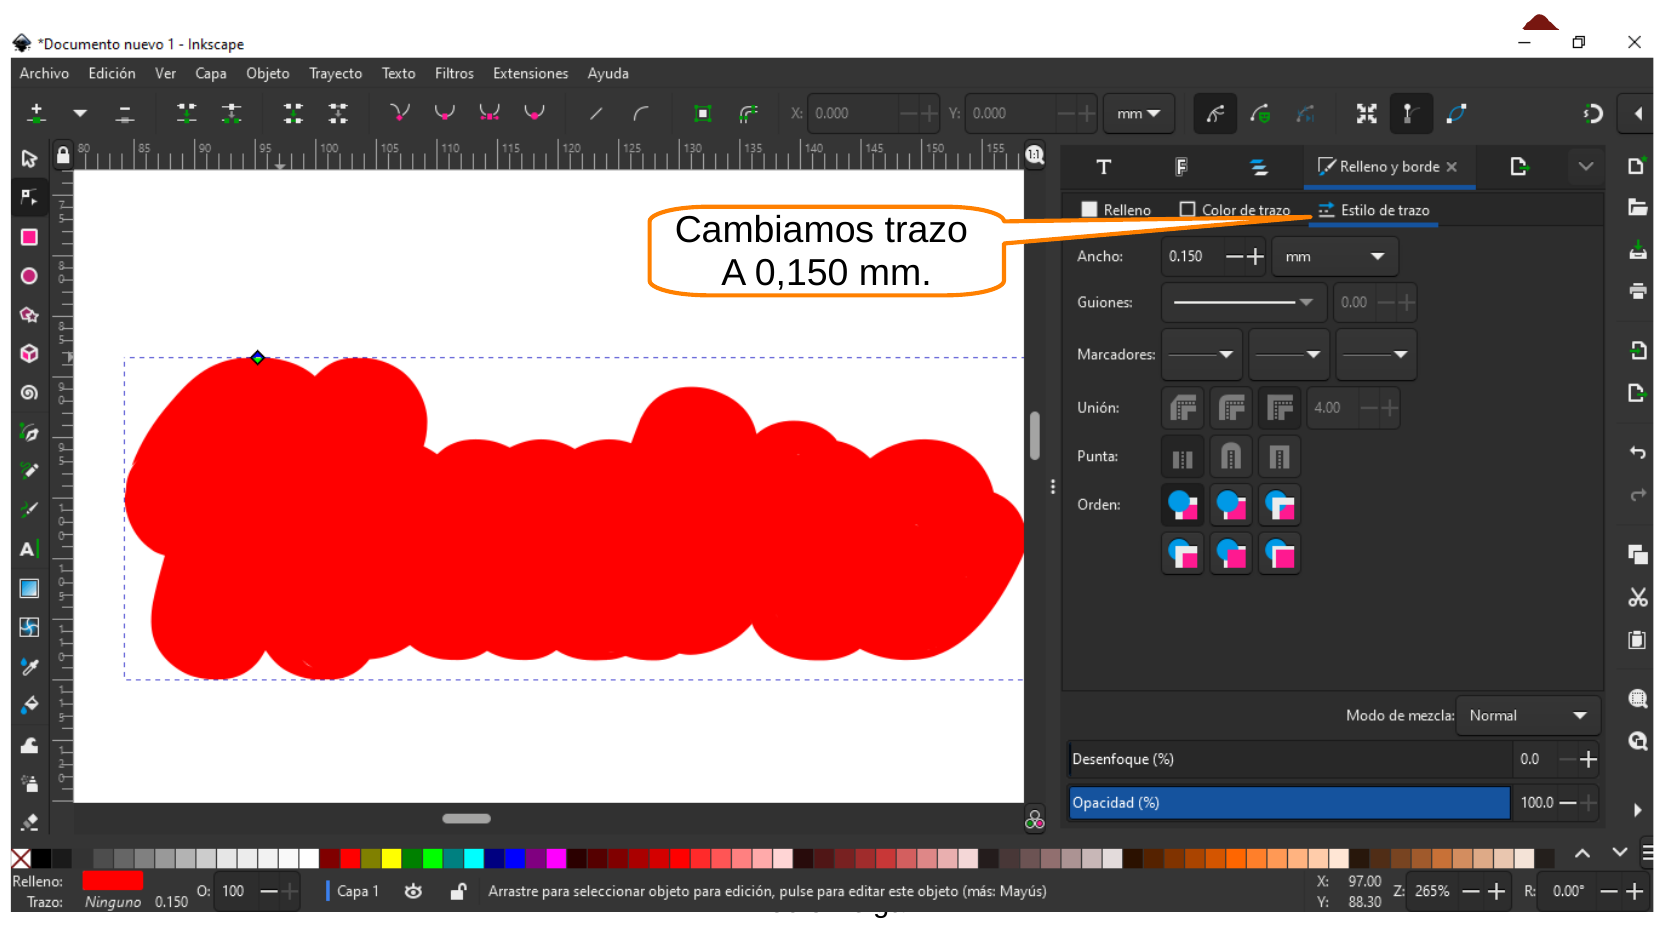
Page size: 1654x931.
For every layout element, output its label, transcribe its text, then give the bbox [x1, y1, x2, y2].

picture [10, 14, 1654, 912]
text_box Cambiamos trazo A 0,150 mm. [649, 206, 1311, 296]
